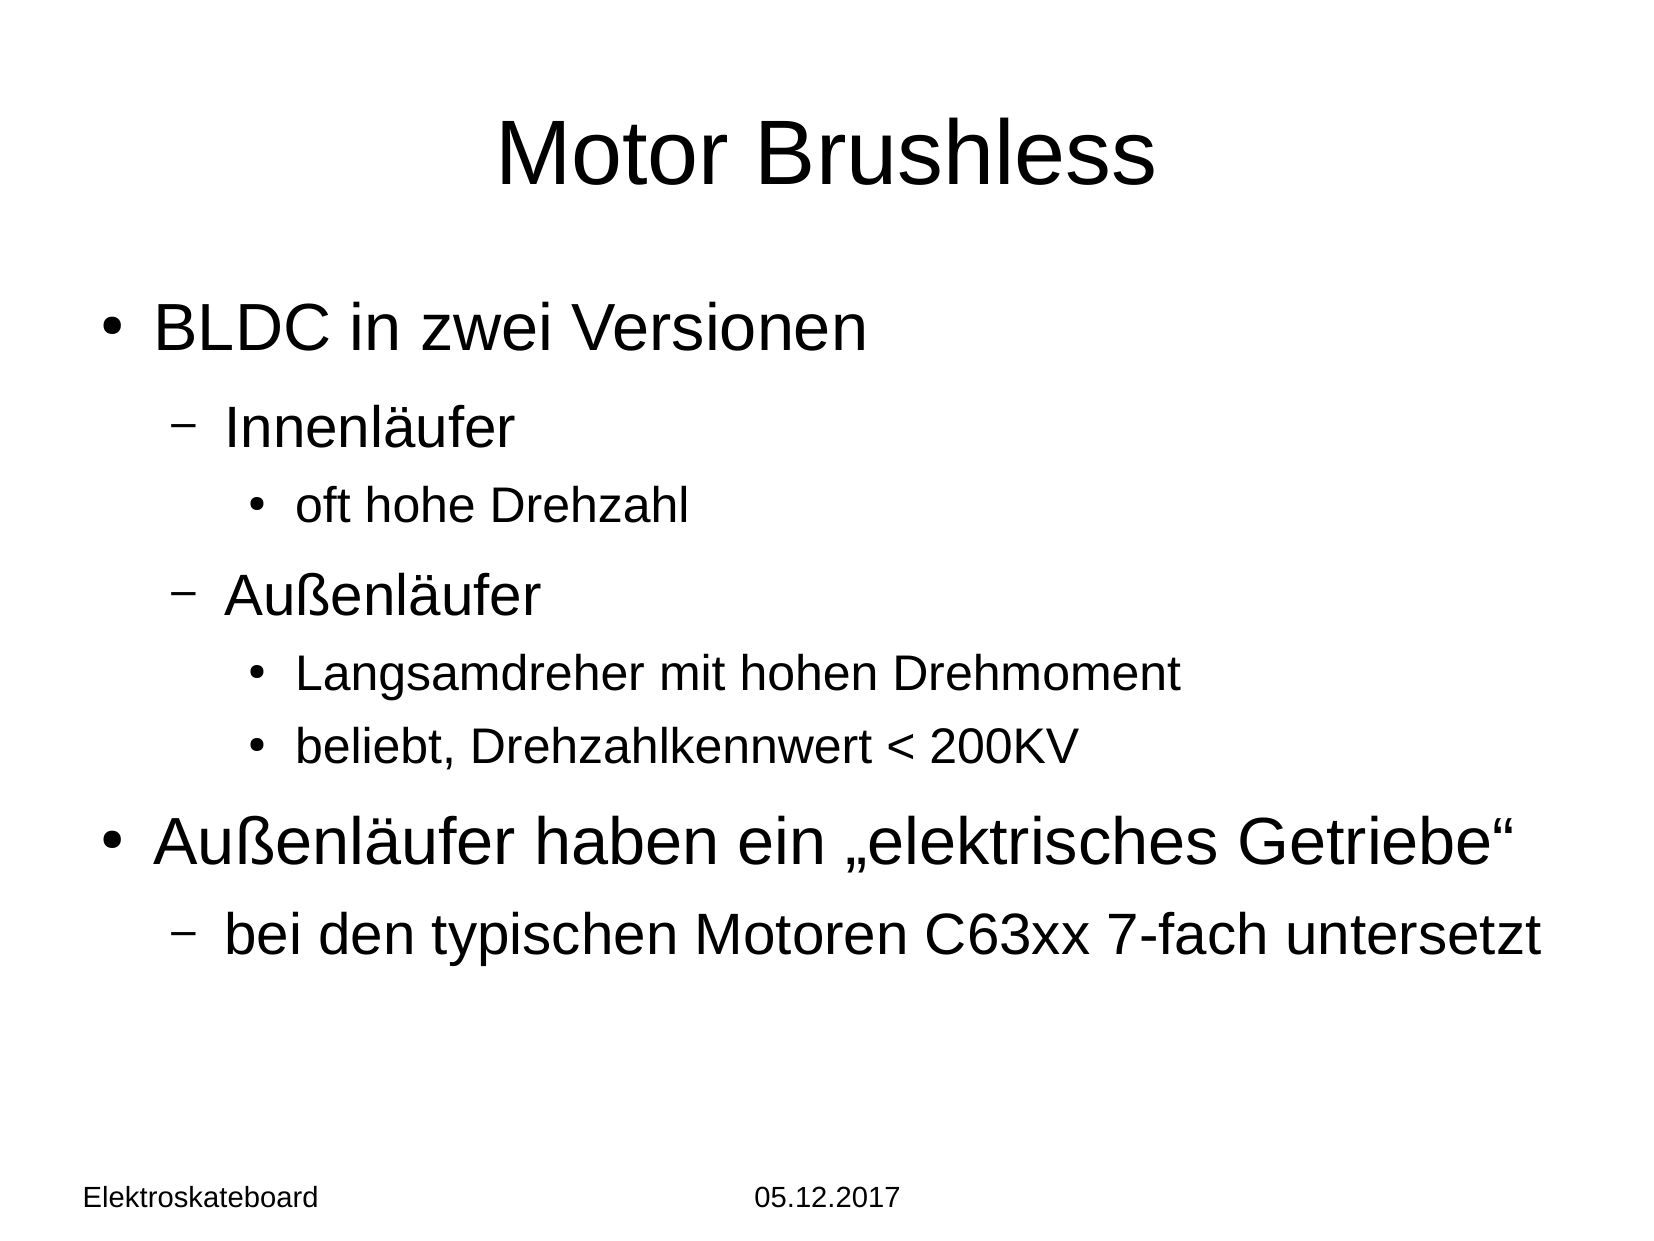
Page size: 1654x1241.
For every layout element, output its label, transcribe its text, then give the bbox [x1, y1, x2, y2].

list BLDC in zwei Versionen Innenläufer oft hohe Drehzahl Außenläufer Langsamdreher mit hohen Drehmoment beliebt, Drehzahlkennwert < 200KV Außenläufer haben ein „elektrisches Getriebe“ bei den typischen Motoren C63xx 7-fach untersetzt [82, 290, 1571, 1010]
title Motor Brushless [82, 49, 1571, 257]
